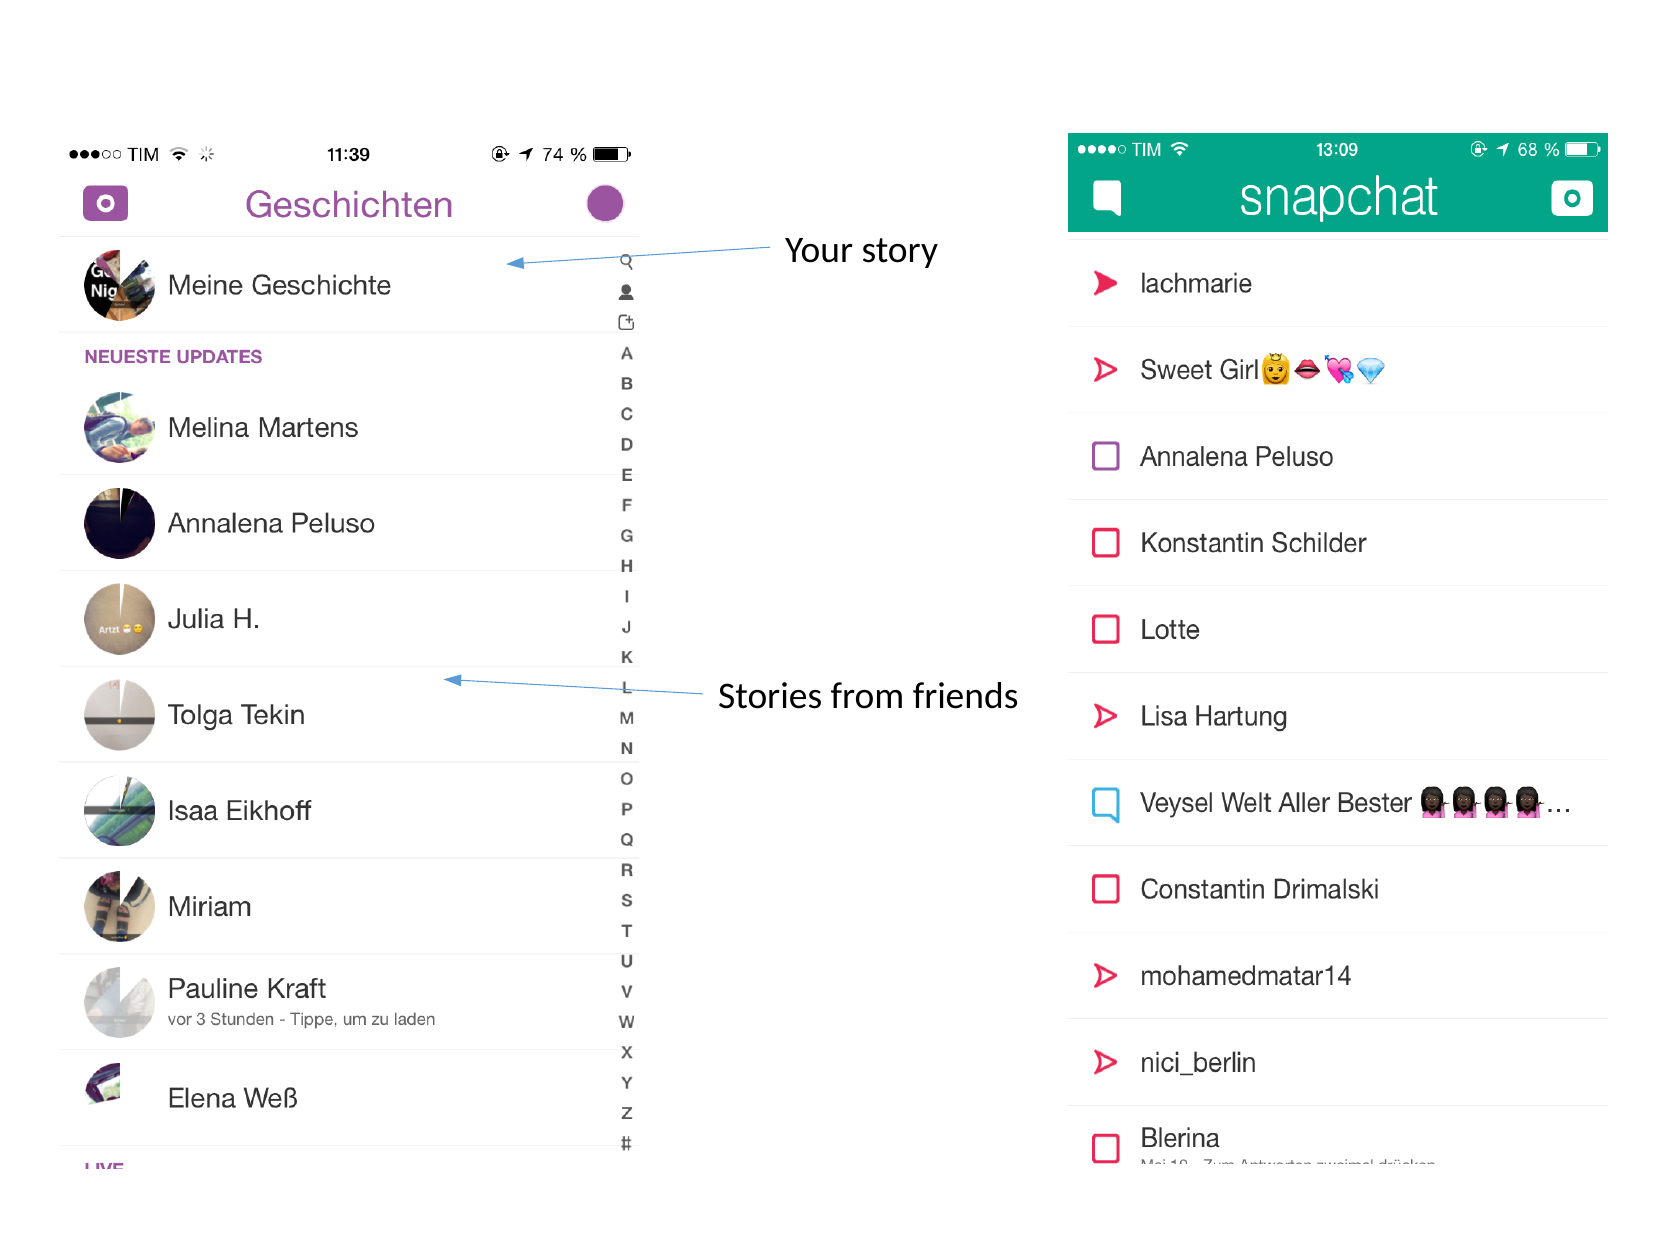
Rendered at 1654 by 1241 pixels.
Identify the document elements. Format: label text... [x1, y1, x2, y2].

picture [59, 138, 639, 1169]
picture [1068, 133, 1608, 1164]
text_box Your story [770, 217, 1068, 278]
text_box Stories from friends [703, 663, 1068, 724]
